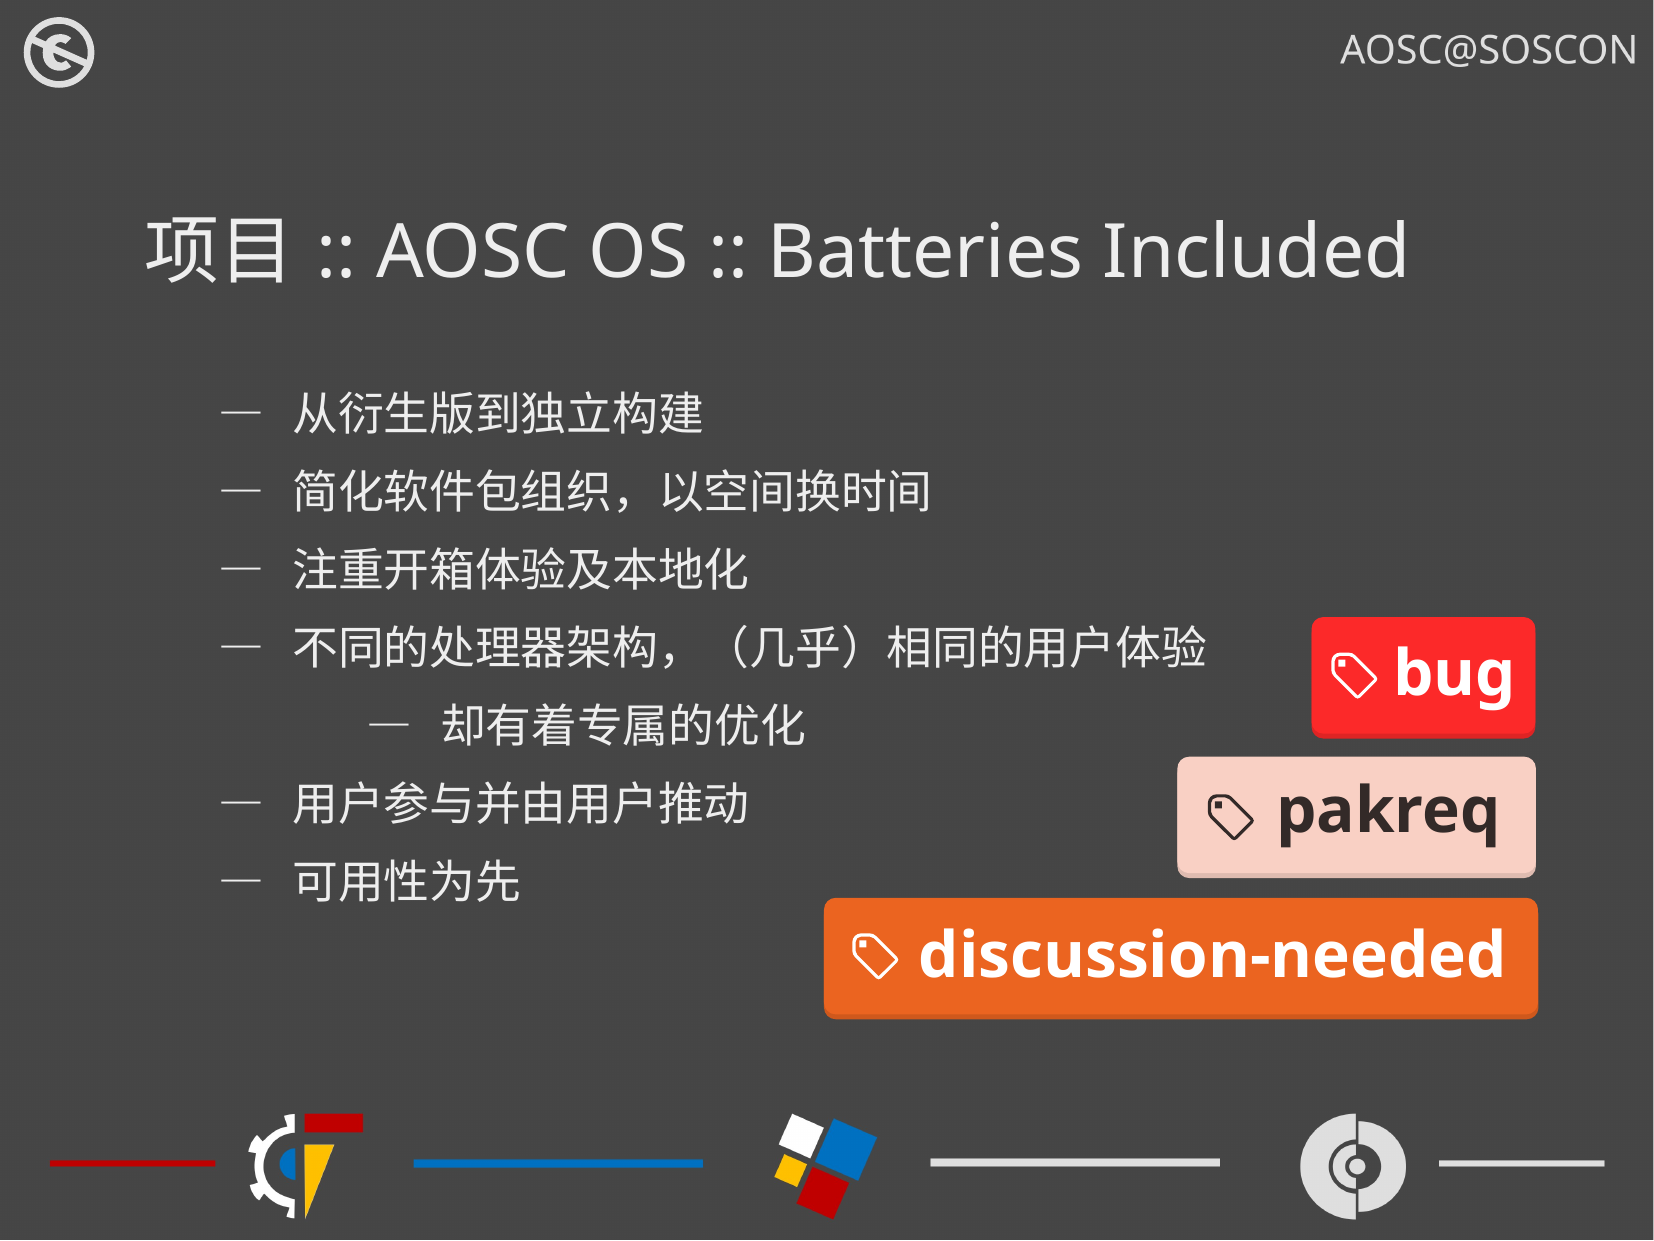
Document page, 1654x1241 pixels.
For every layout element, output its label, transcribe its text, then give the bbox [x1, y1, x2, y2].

text_box 项目:: AOSC OS :: Batteries Included — 从衍生版到独立构建 — 简化软件包组织，以空间换时间 — 注重开箱体验及本地化 — 不同的处理器架构，（几乎）相同的用户体验 — 却有着专属的优化 — 用户参与并由用户推动 — 可用性为先 [129, 183, 1536, 1028]
picture [0, 0, 1654, 1240]
